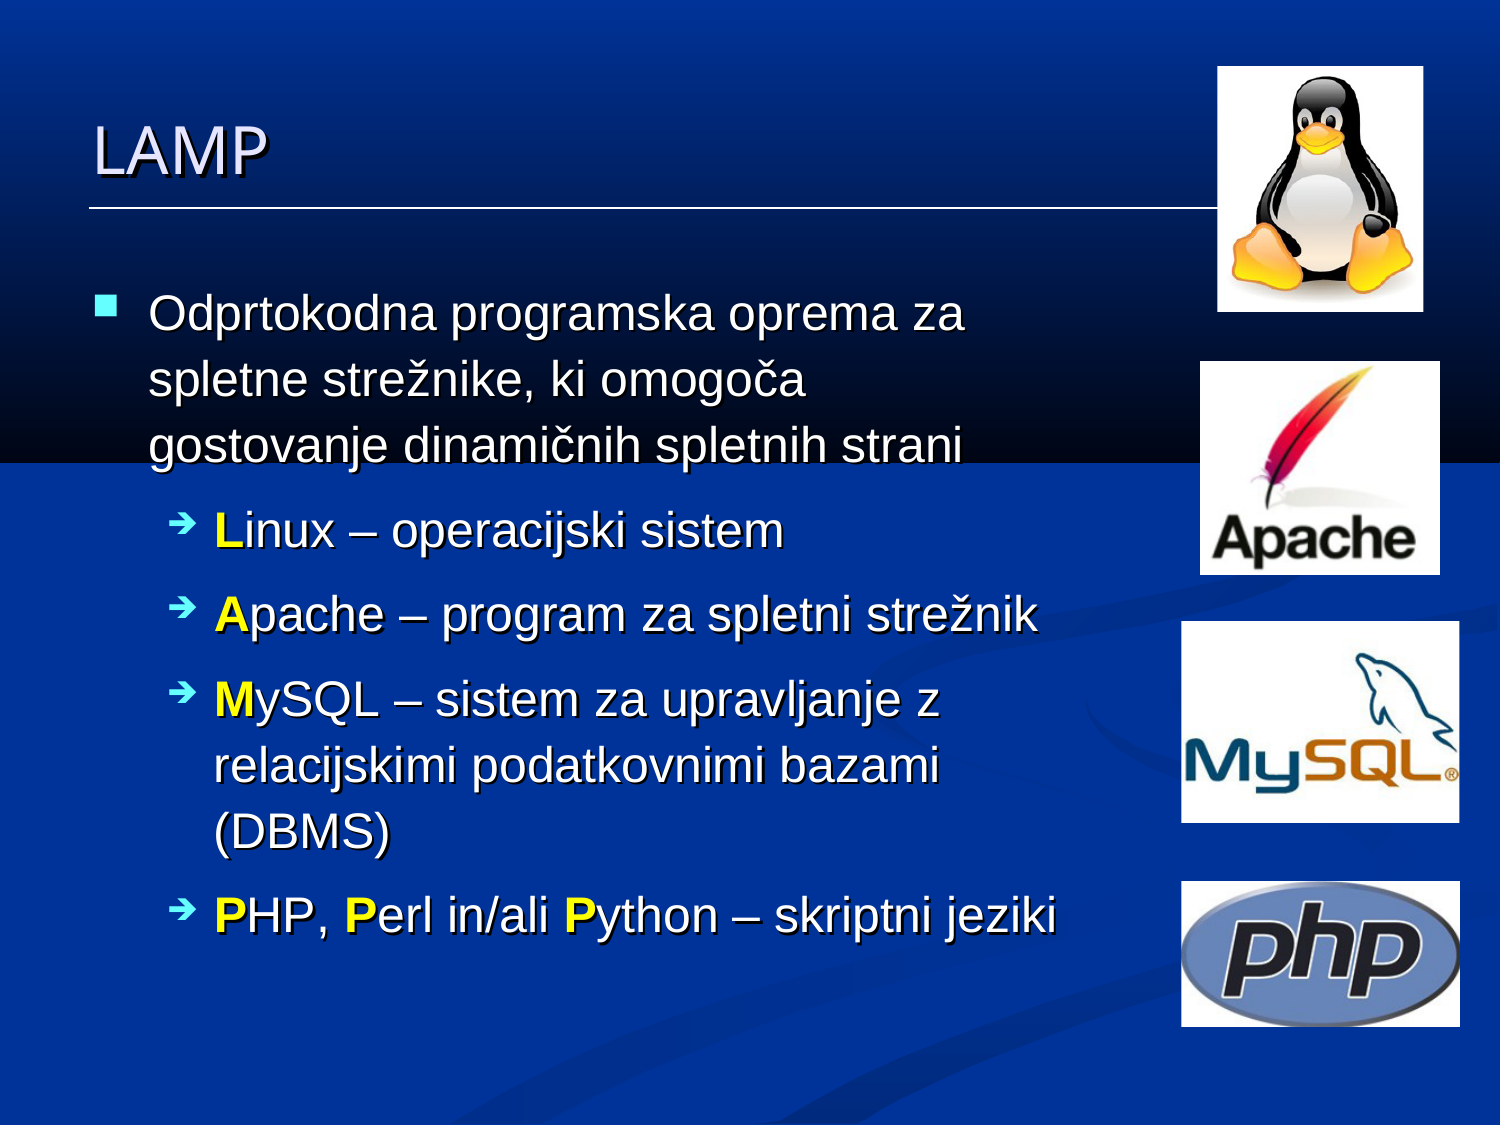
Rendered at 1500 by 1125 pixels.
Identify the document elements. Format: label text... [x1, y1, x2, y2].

text_box LAMP [76, 54, 1459, 242]
picture [1200, 361, 1440, 575]
picture [1181, 881, 1460, 1027]
picture [1217, 66, 1424, 312]
picture [1181, 621, 1460, 823]
list Odprtokodna programska oprema za spletne strežnike, ki omogoča gostovanje dinamičnih spletnih strani Linux – operacijski sistem Apache – program za spletni strežnik MySQL – sistem za upravljanje z relacijskimi podatkovnimi bazami (DBMS) PHP, Perl in/ali Python – skriptni jeziki [76, 267, 1076, 1001]
